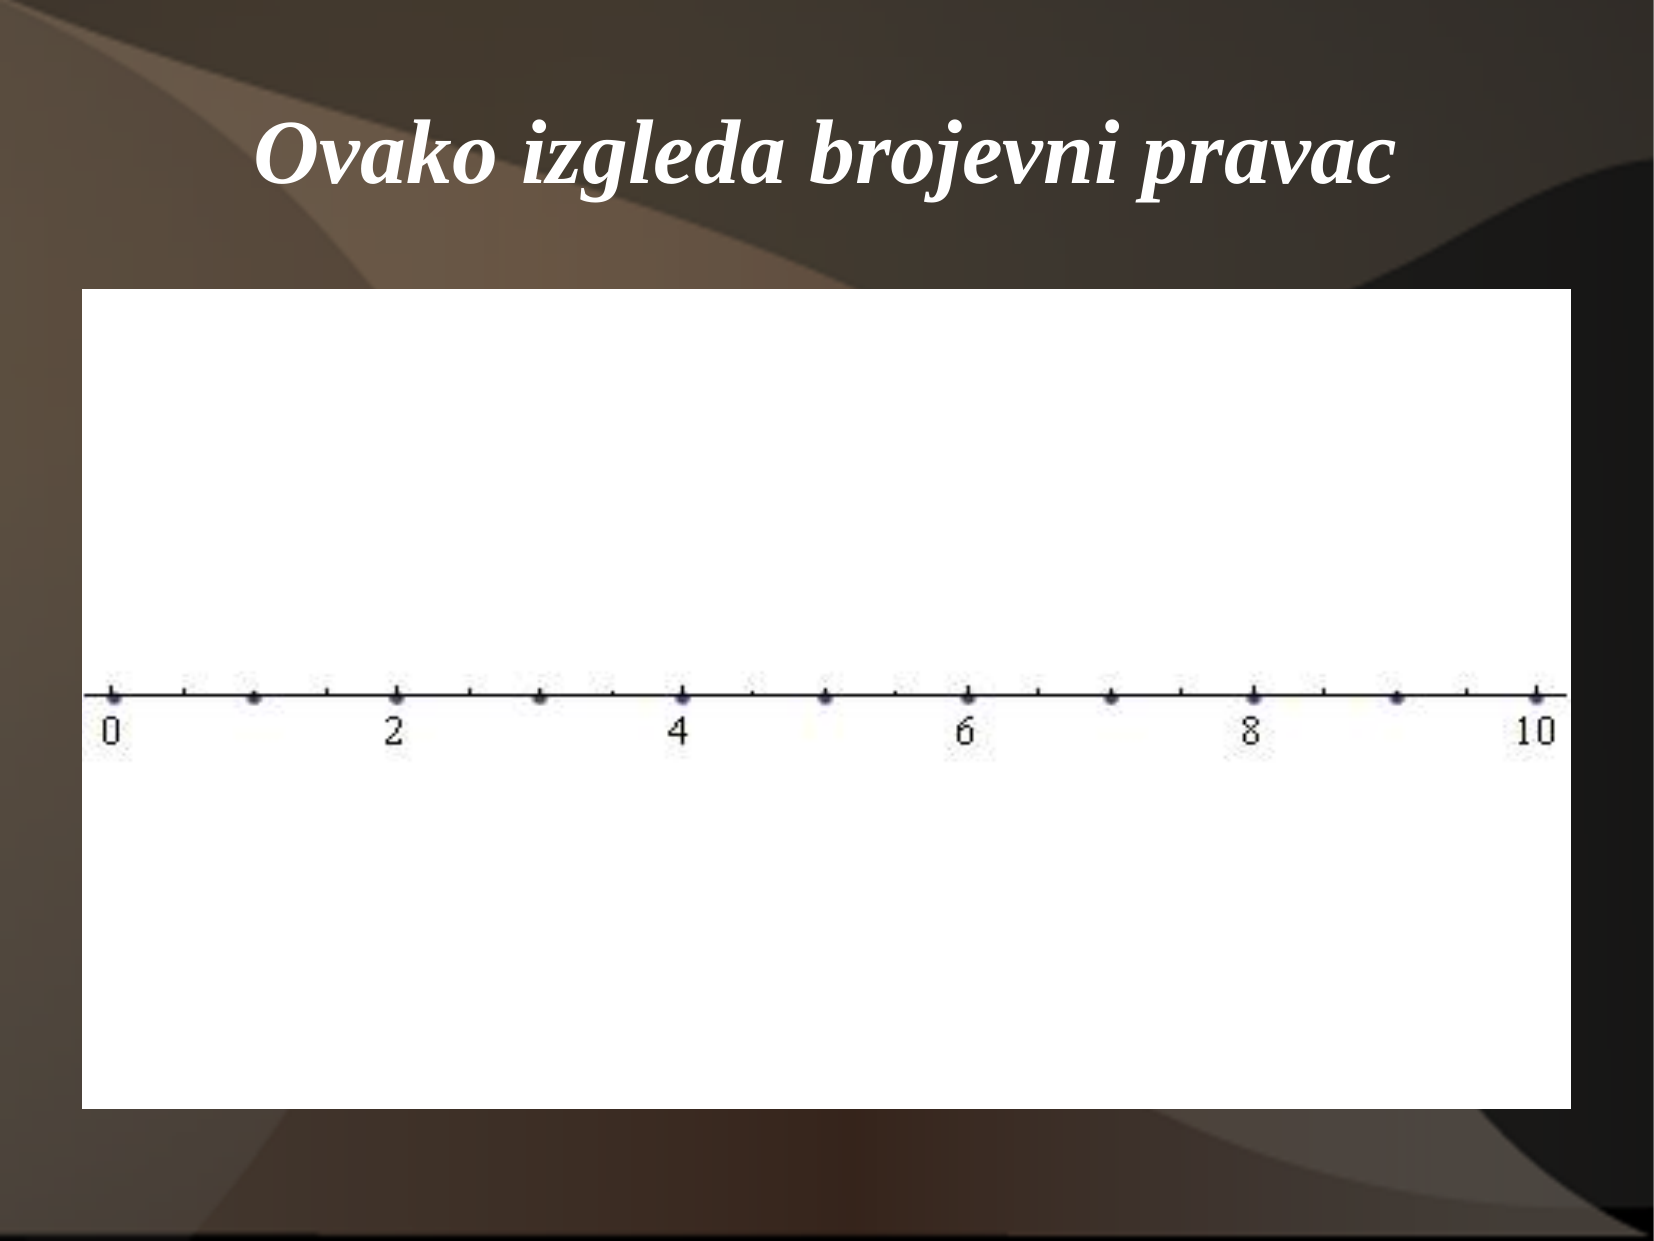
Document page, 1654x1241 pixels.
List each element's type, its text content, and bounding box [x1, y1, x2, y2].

title Ovako izgleda brojevni pravac [82, 49, 1571, 257]
picture [0, 0, 1654, 1241]
